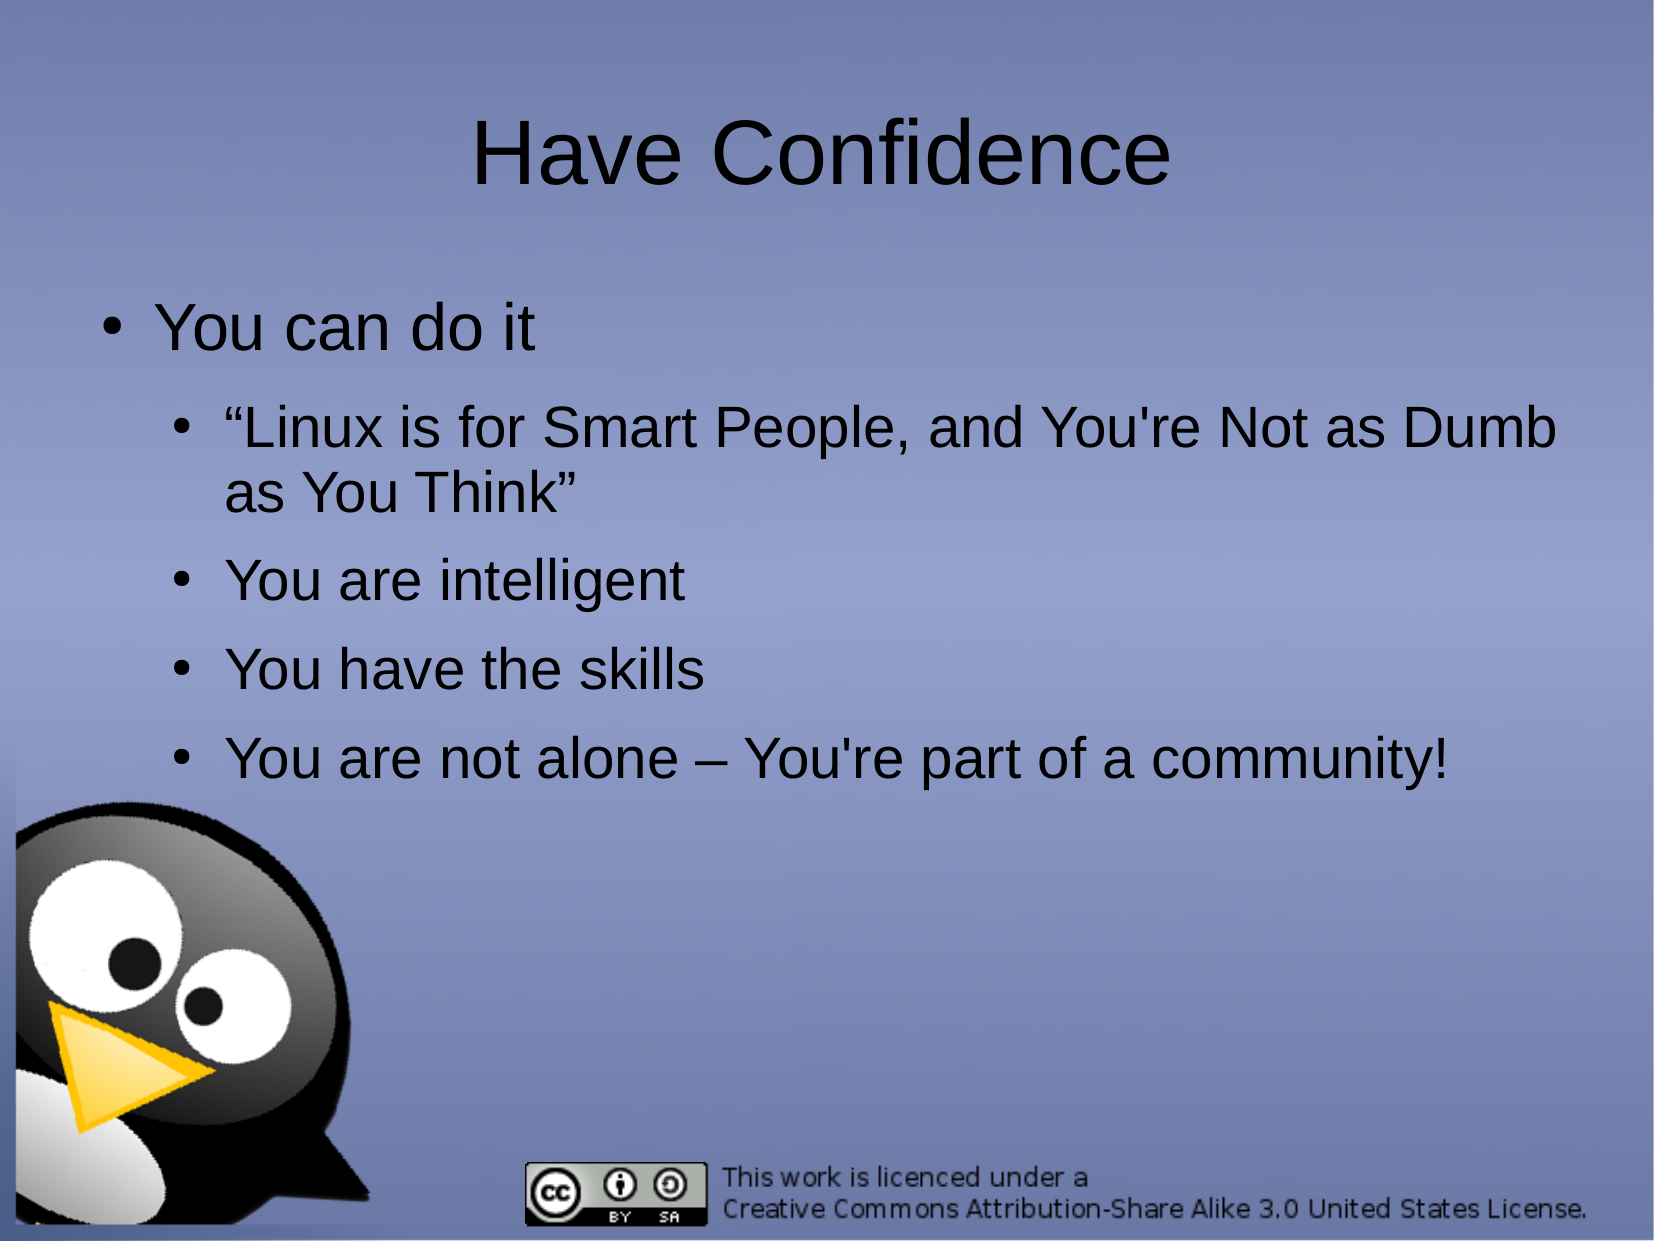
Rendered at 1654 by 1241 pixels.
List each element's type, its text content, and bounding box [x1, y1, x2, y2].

picture [0, 0, 1654, 1241]
title Have Confidence [75, 49, 1571, 257]
list You can do it “Linux is for Smart People, and You're Not as Dumb as You Think” You are intelligent You have the skills You are not alone – You're part of a community! [82, 290, 1571, 1109]
